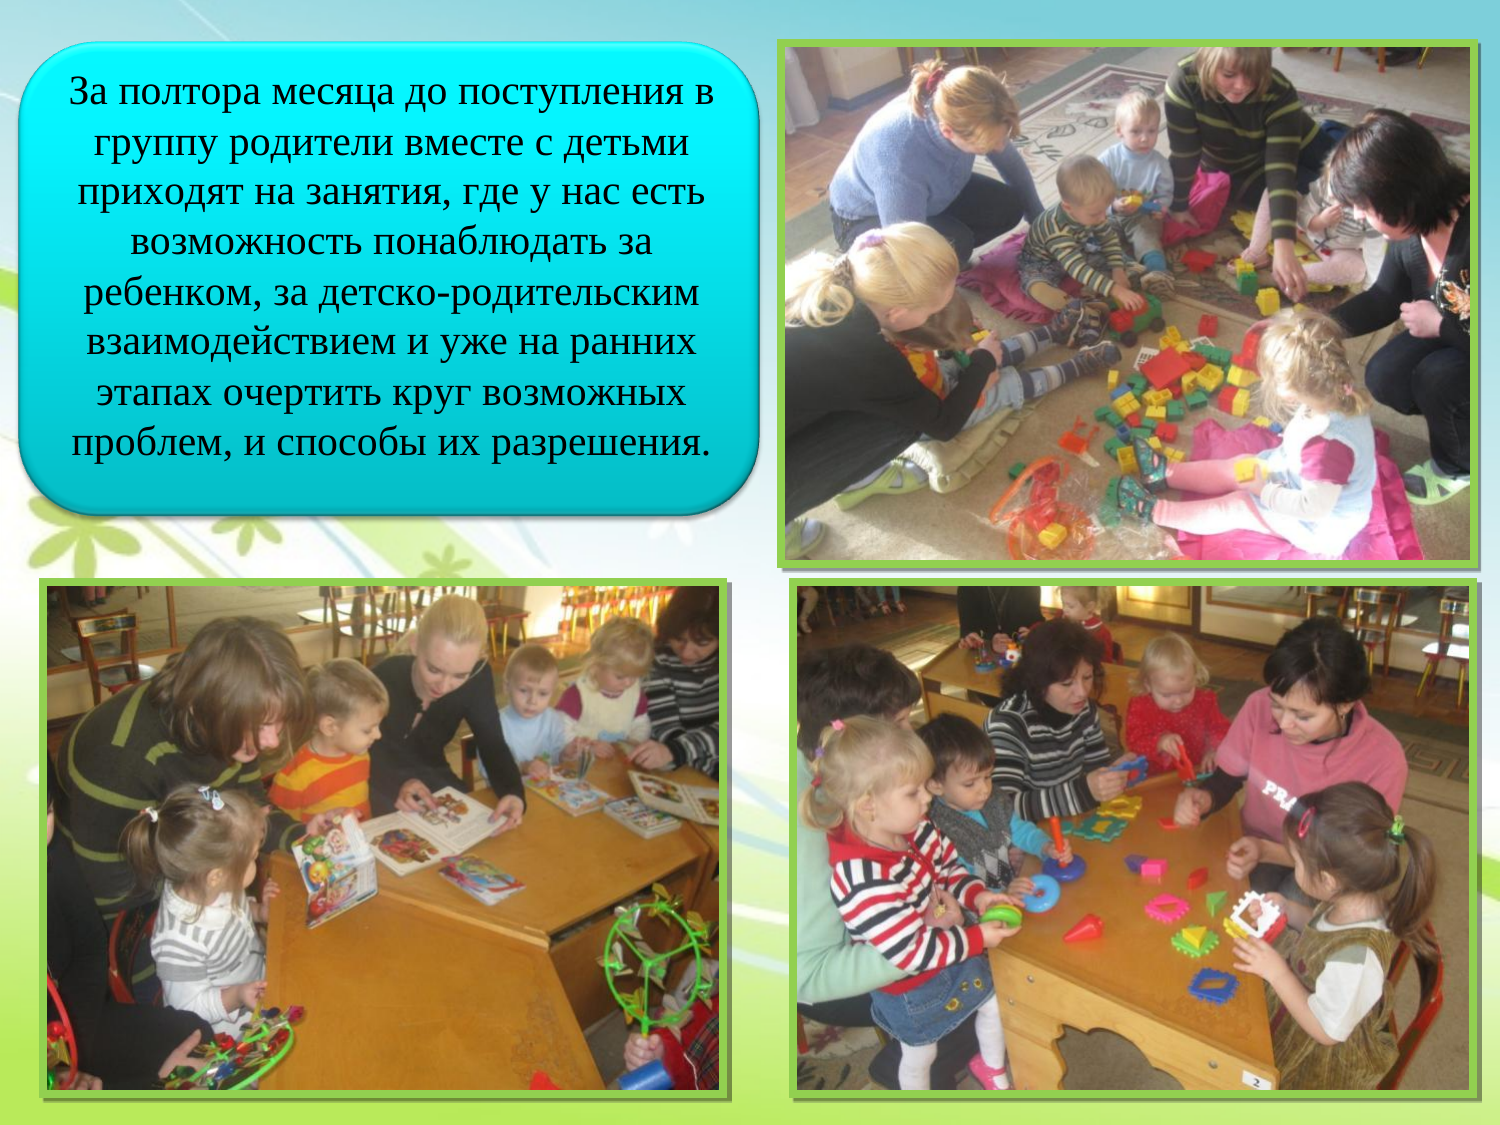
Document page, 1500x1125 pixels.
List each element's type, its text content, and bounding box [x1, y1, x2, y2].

text_box За полтора месяца до поступления в группу родители вместе с детьми приходят на занятия, где у нас есть возможность понаблюдать за ребенком, за детско-родительским взаимодействием и уже на ранних этапах очертить круг возможных проблем, и способы их разрешения. [22, 55, 761, 472]
picture [0, 0, 1500, 1125]
